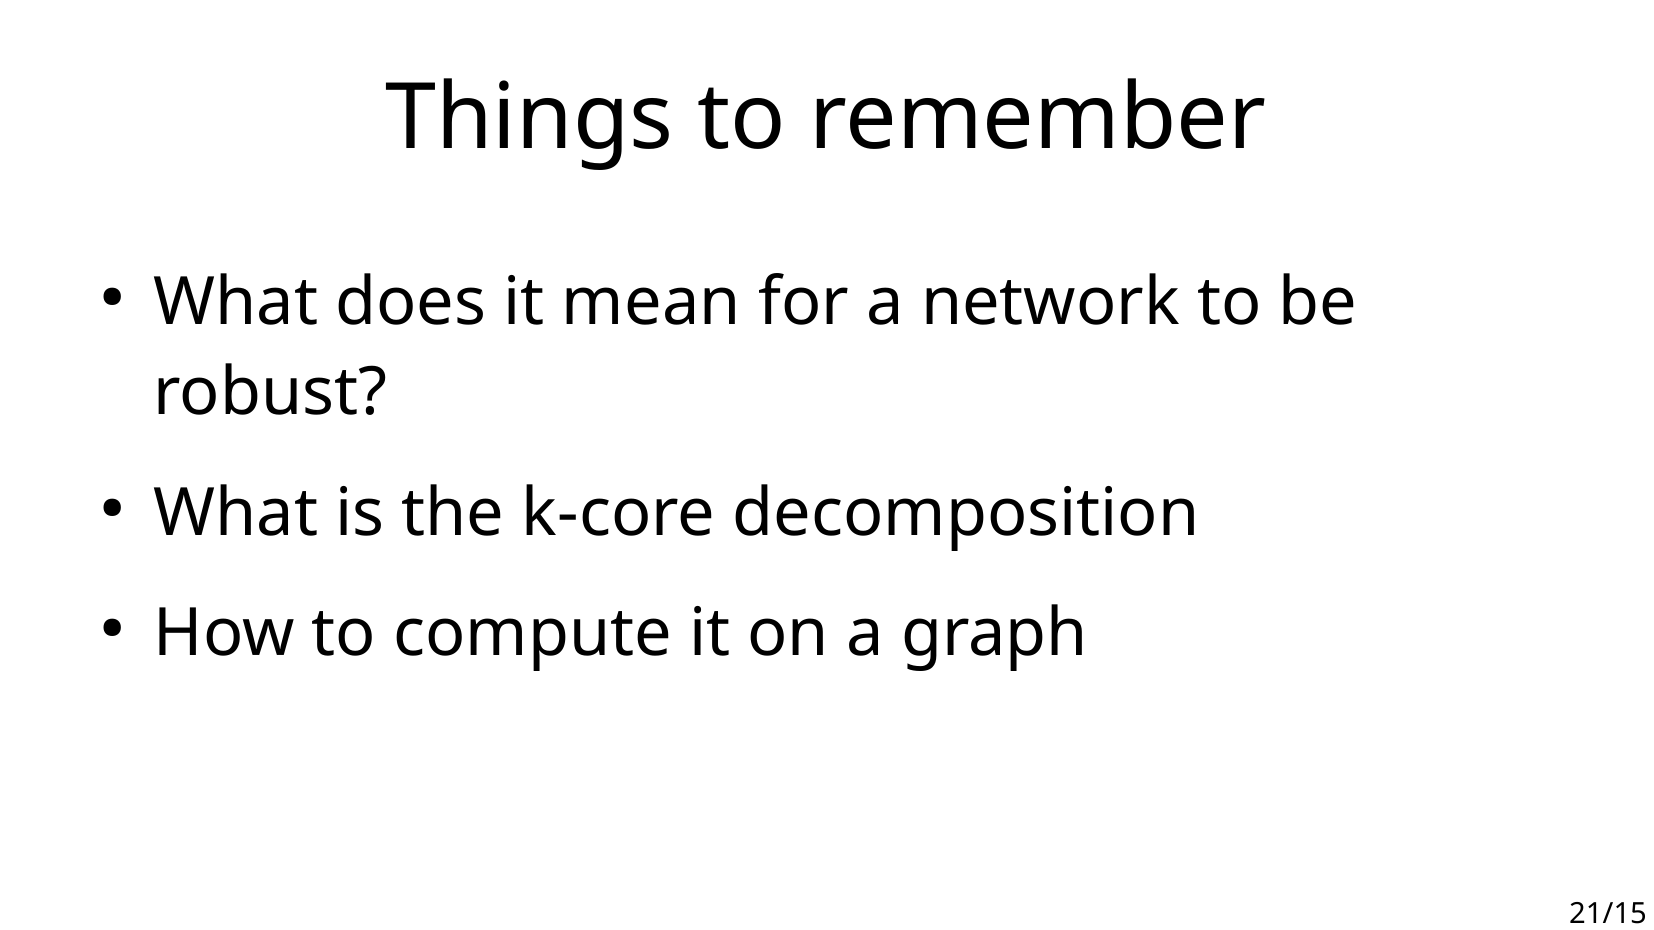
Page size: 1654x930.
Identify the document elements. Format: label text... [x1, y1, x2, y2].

title Things to remember [82, 1, 1571, 225]
list What does it mean for a network to be robust? What is the k-core decomposition How to compute it on a graph [82, 252, 1571, 793]
